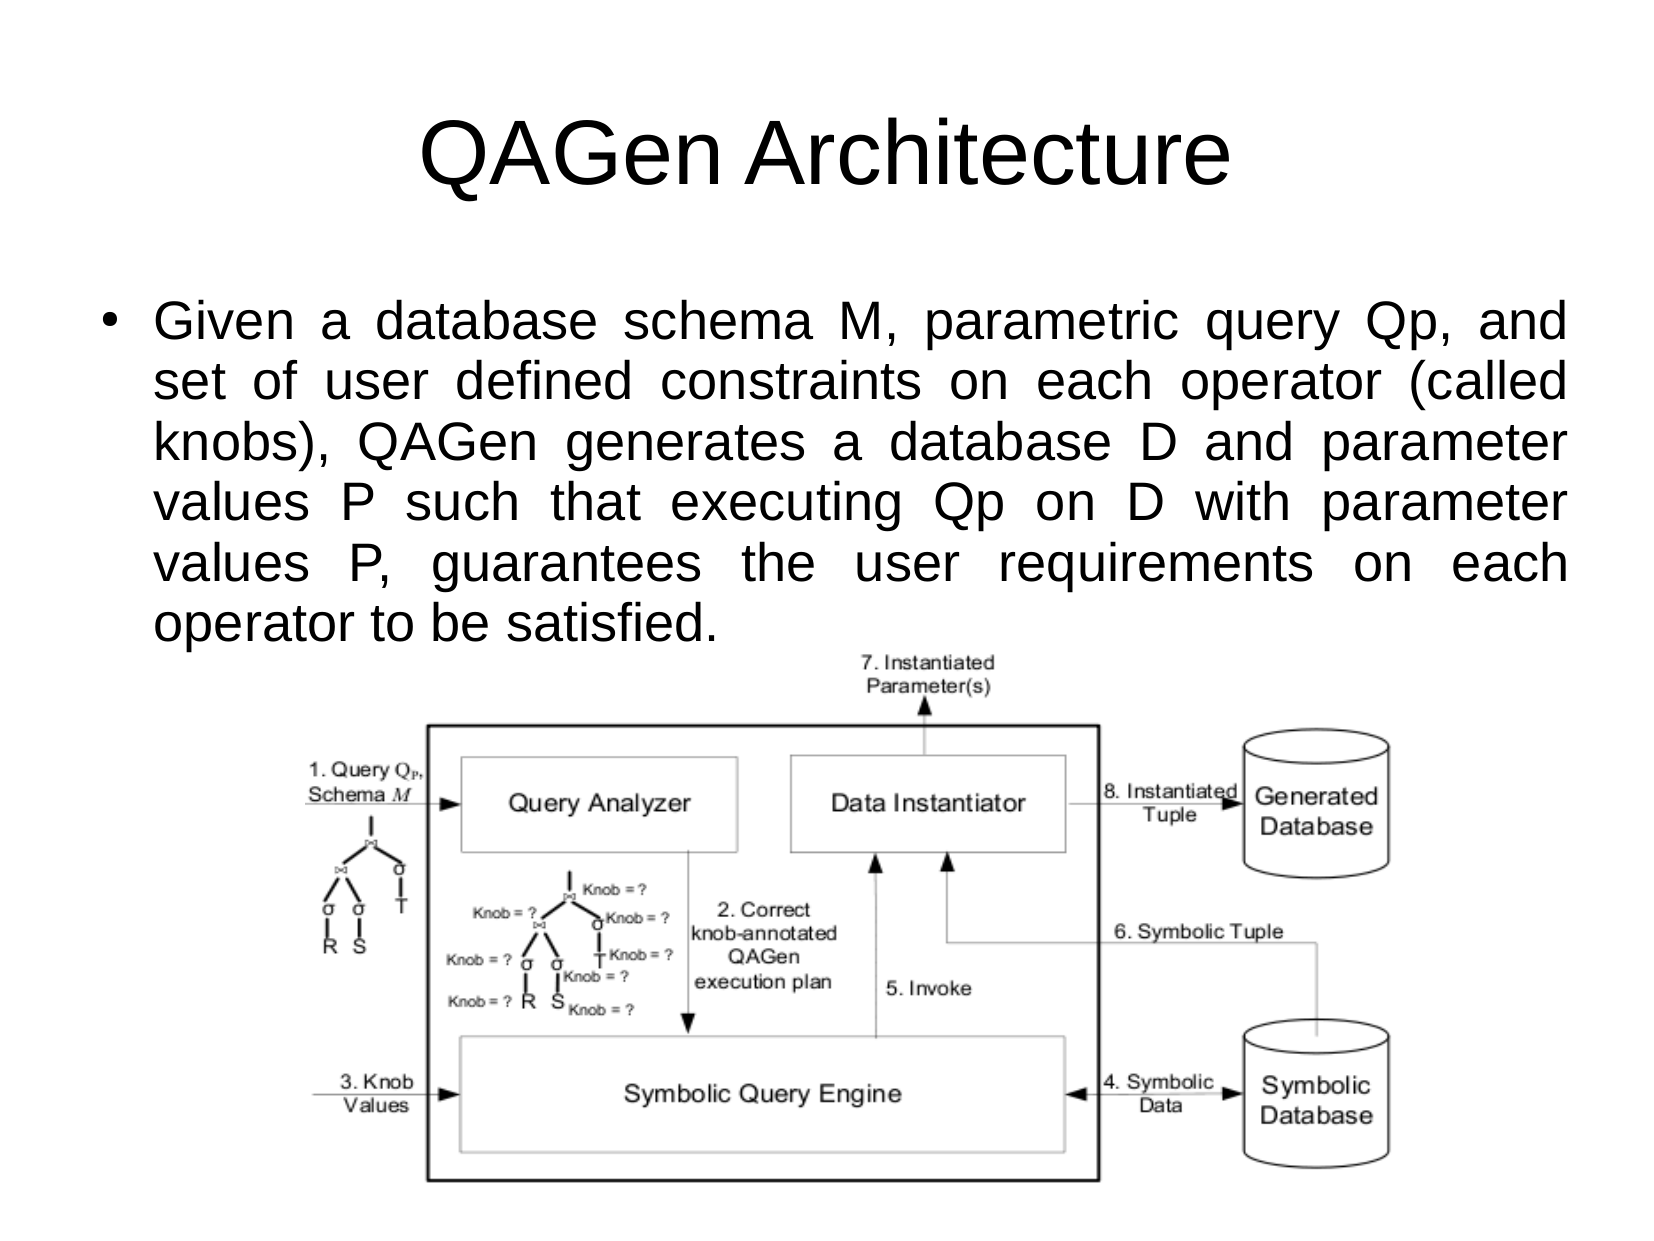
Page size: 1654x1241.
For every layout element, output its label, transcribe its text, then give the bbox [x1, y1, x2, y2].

title QAGen Architecture [82, 49, 1571, 257]
list Given a database schema M, parametric query Qp, and set of user defined constraints on each operator (called knobs), QAGen generates a database D and parameter values P such that executing Qp on D with parameter values P, guarantees the user requirements on each operator to be satisfied. [82, 290, 1571, 1241]
picture [305, 643, 1400, 1211]
